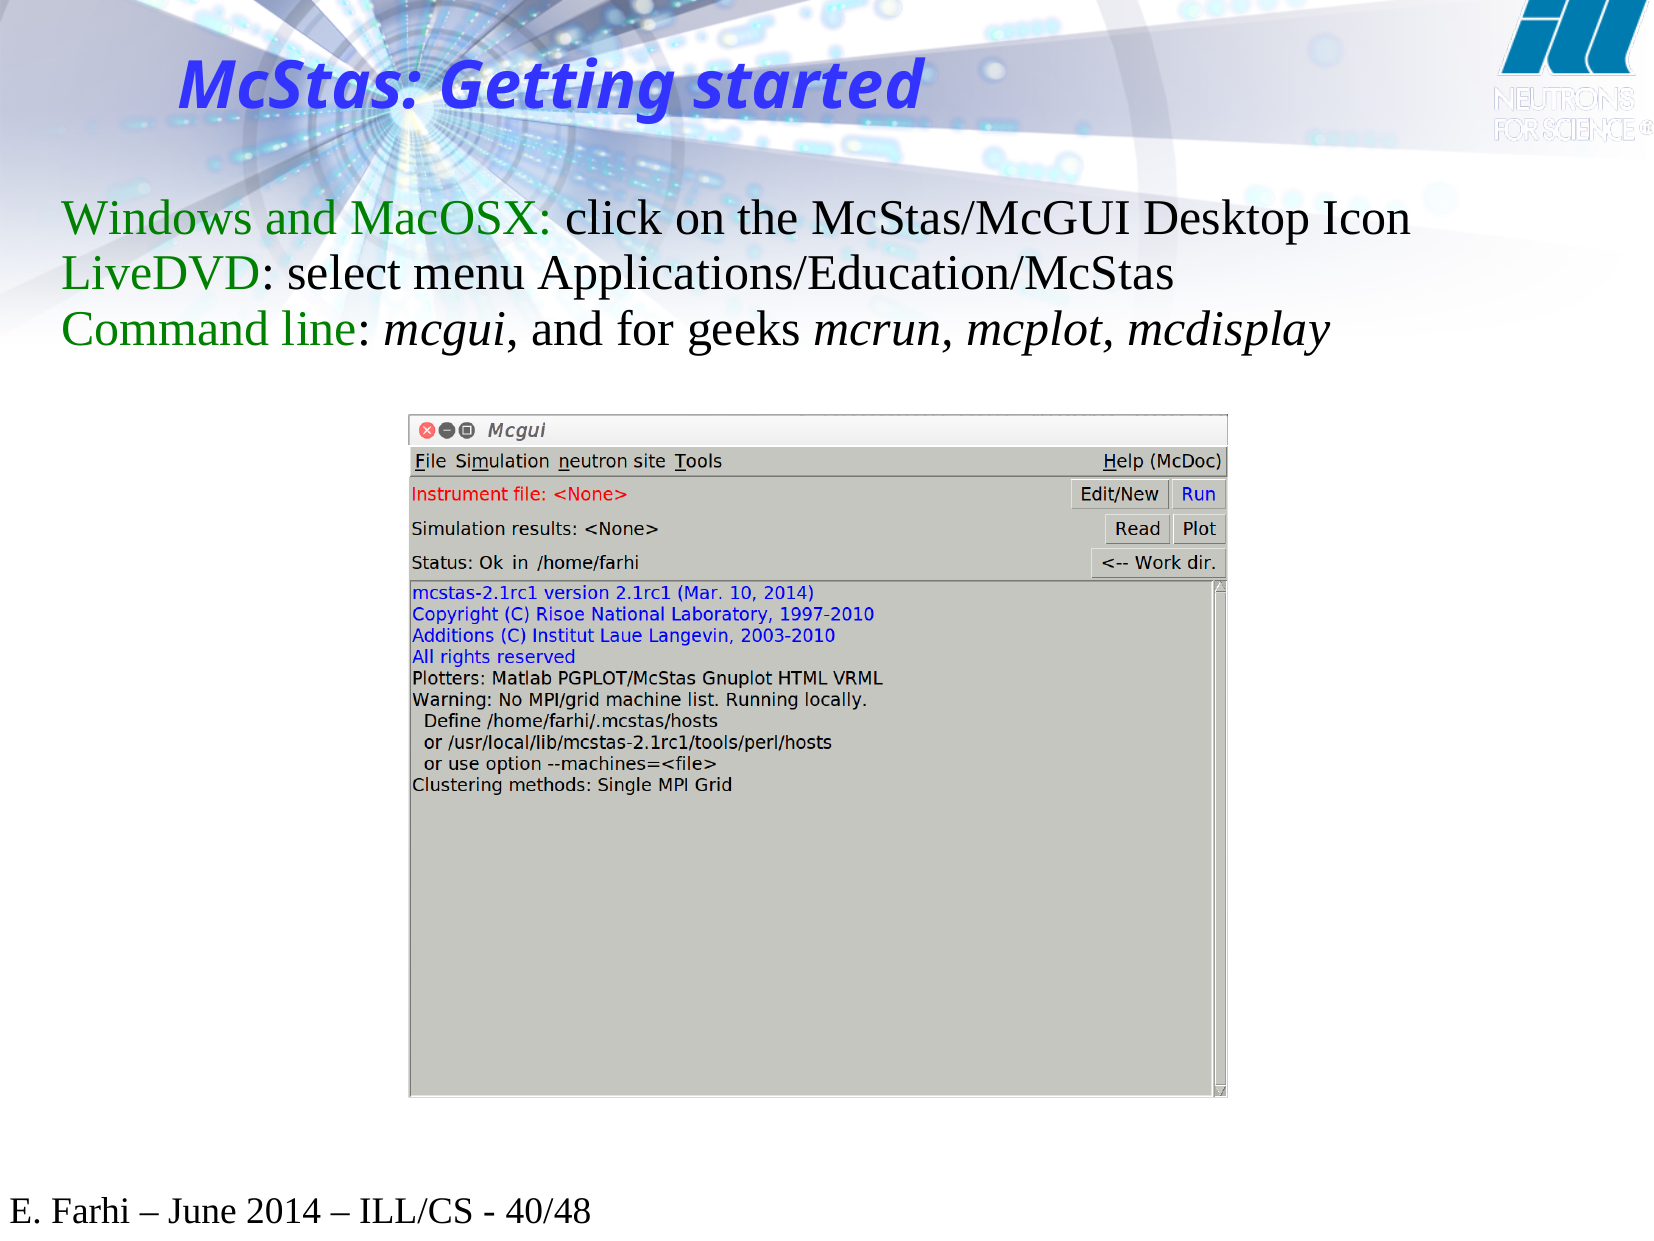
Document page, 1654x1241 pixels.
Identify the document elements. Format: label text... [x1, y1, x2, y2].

picture [408, 414, 1228, 1098]
text_box Windows and MacOSX: click on the McStas/McGUI Desktop Icon LiveDVD: select menu Applications/Education/McStas Command line: mcgui, and for geeks mcrun, mcplot, mcdisplay [61, 190, 1411, 358]
text_box McStas: Getting started [177, 36, 813, 123]
picture [0, 0, 1654, 355]
